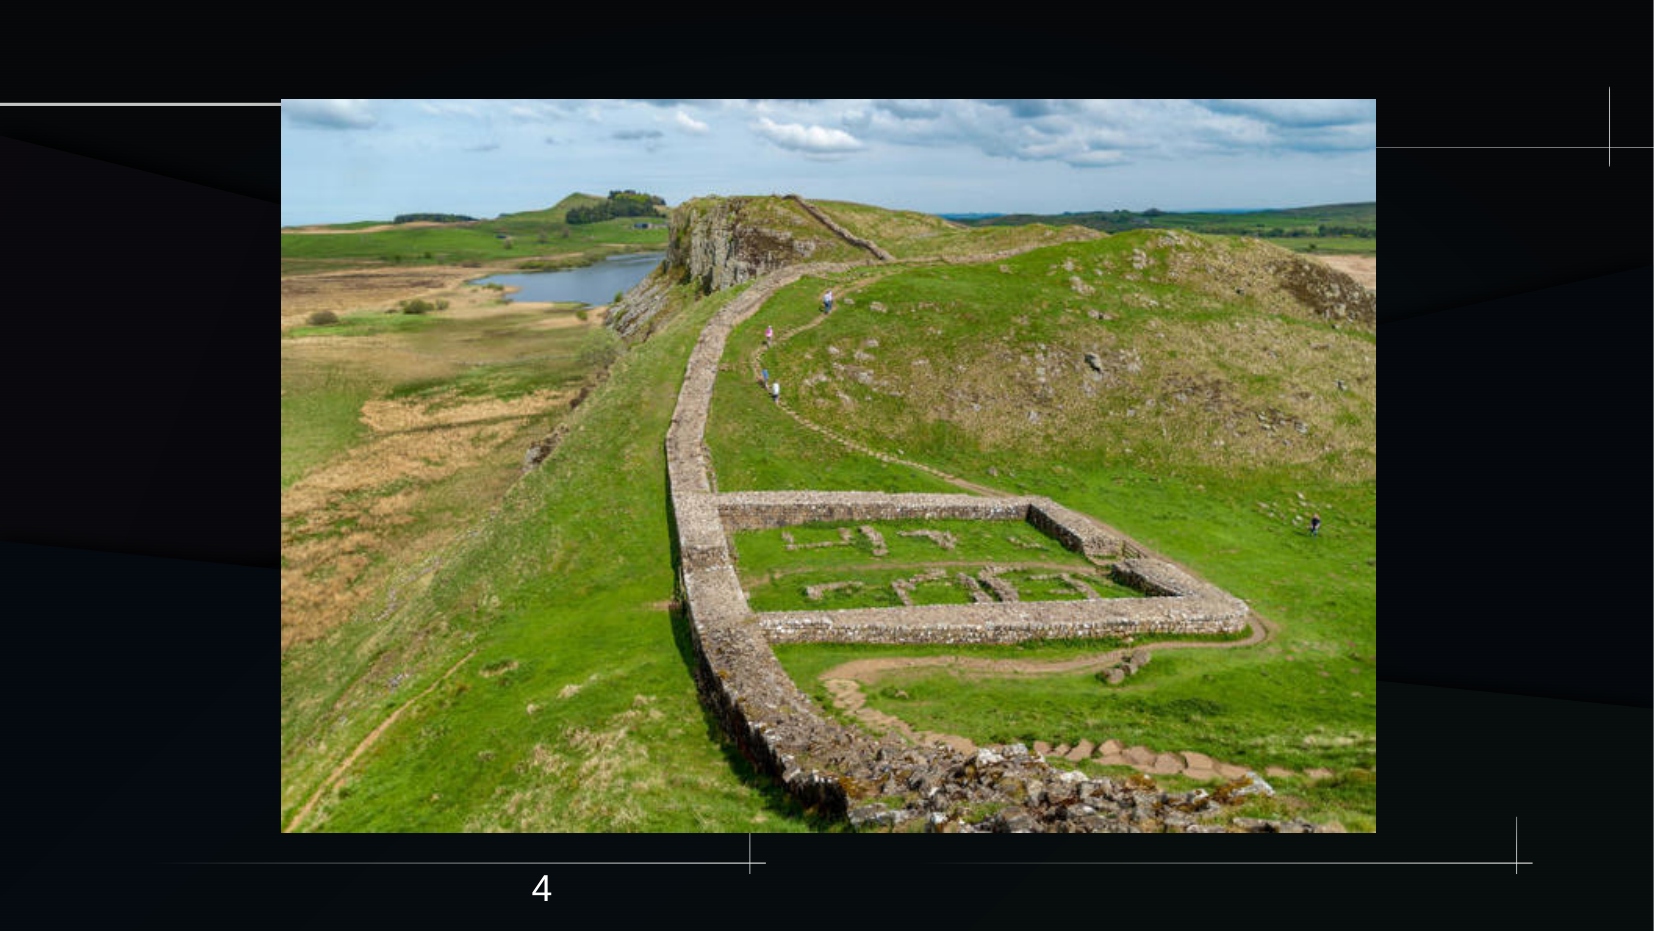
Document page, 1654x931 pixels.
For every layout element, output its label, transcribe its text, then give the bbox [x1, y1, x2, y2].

text_box <numero> [516, 860, 1146, 931]
picture [0, 0, 1654, 931]
